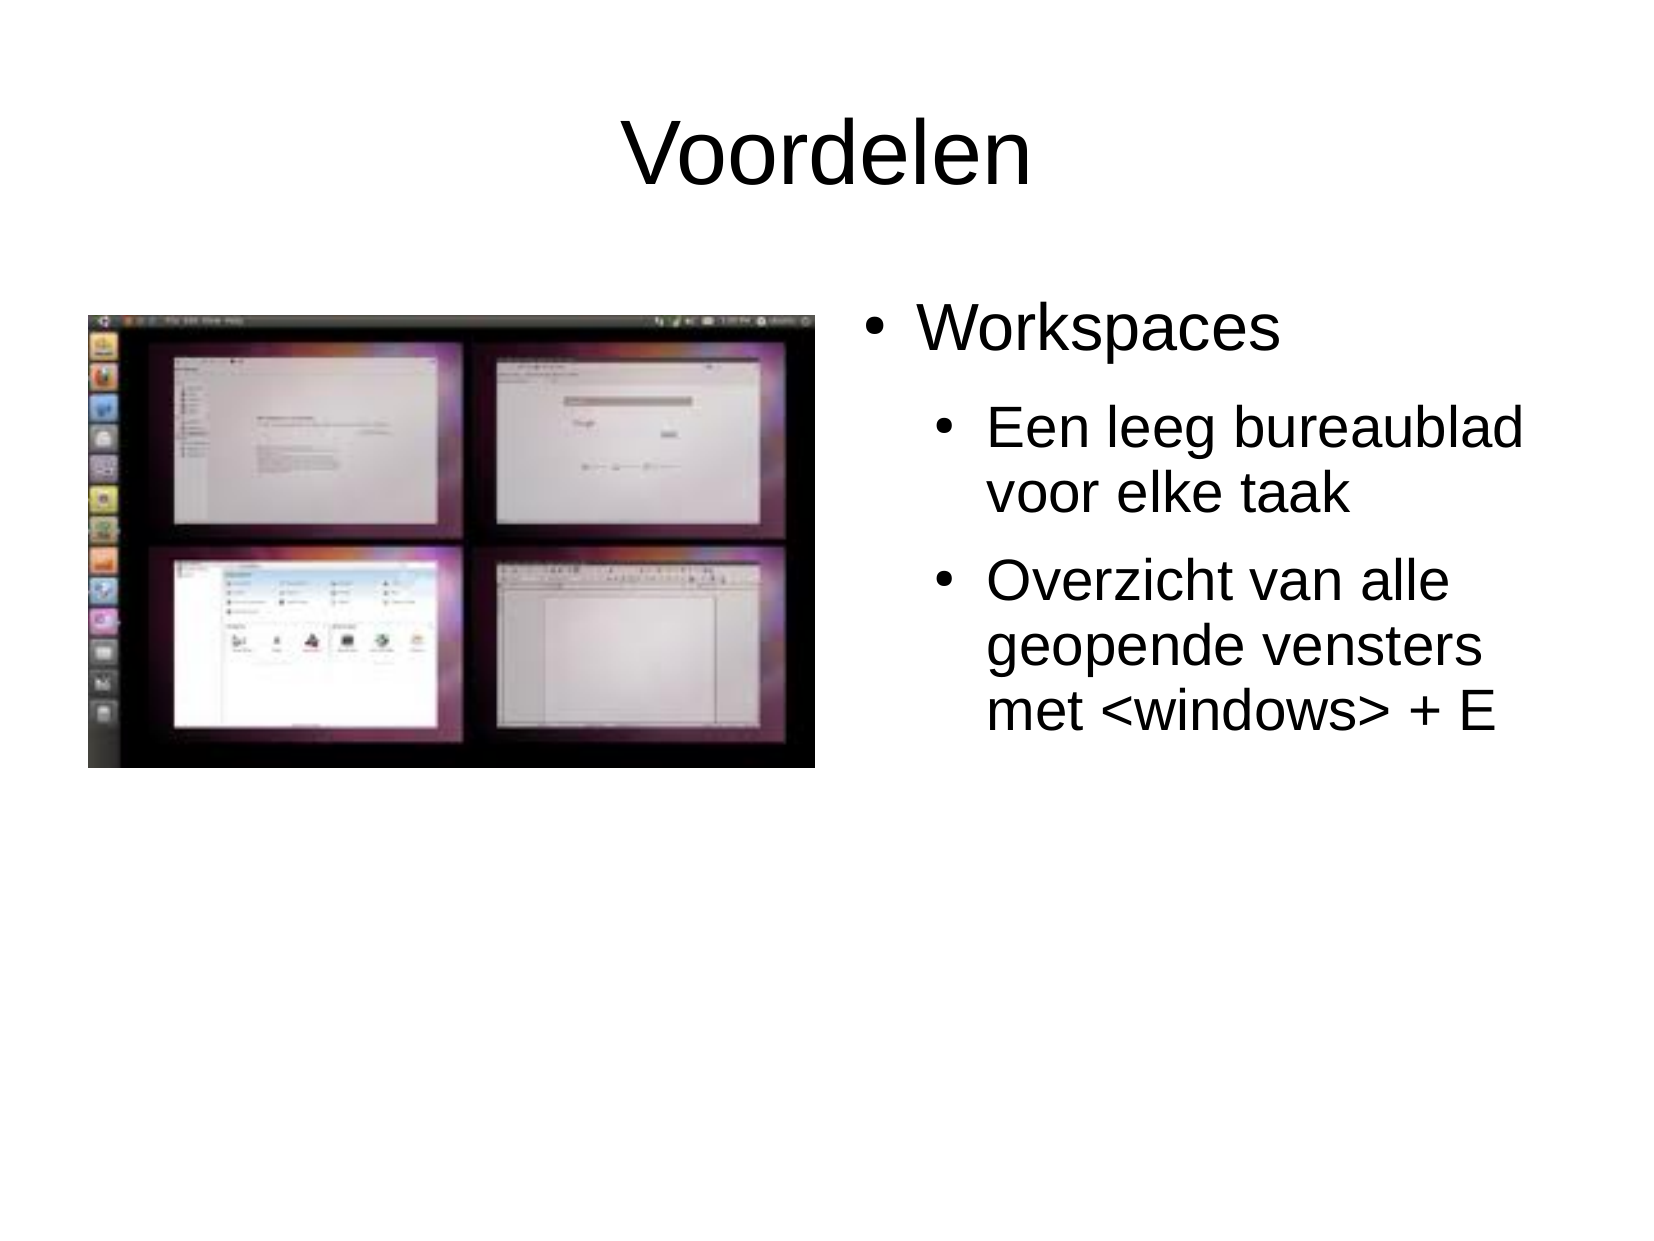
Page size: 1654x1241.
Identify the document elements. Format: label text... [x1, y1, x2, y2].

picture [88, 315, 815, 768]
list Workspaces Een leeg bureaublad voor elke taak Overzicht van alle geopende vensters met <windows> + E [845, 290, 1572, 1109]
title Voordelen [82, 56, 1571, 250]
